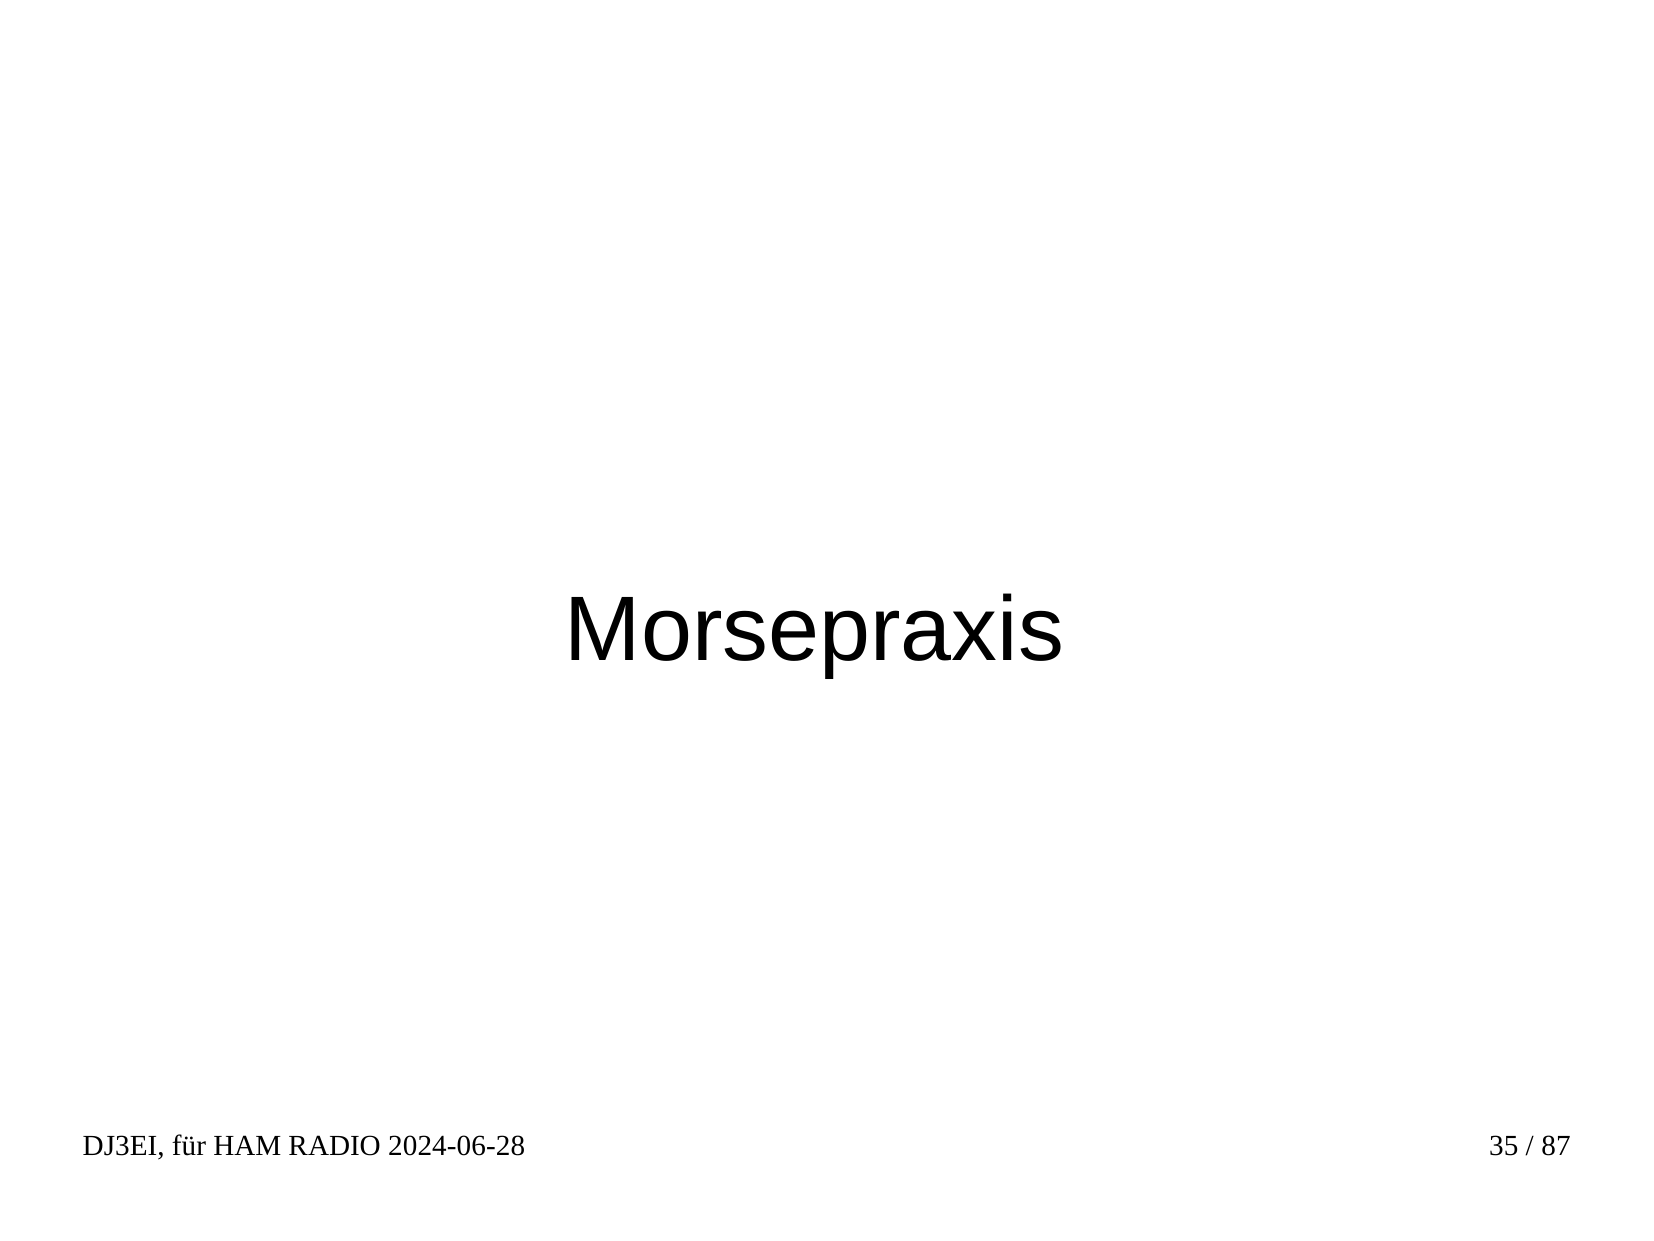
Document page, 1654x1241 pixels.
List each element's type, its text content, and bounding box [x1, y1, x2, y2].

title Morsepraxis [70, 525, 1559, 733]
